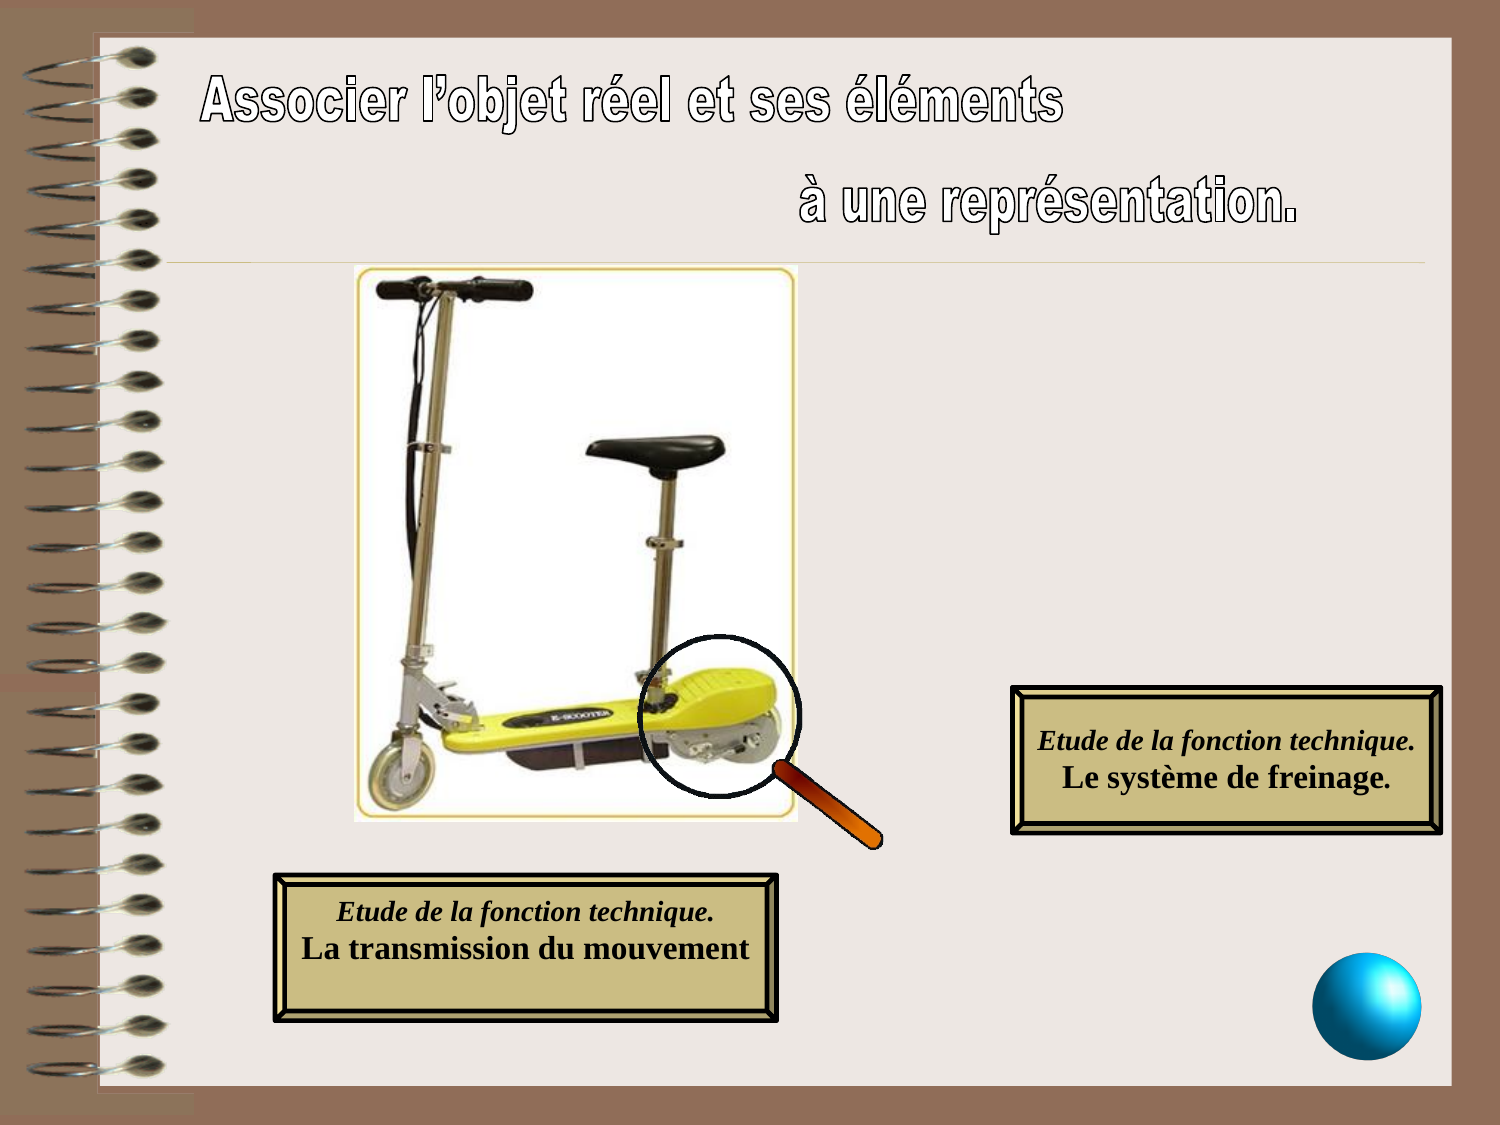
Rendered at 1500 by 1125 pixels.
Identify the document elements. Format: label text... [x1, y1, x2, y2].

text_box [275, 875, 777, 1021]
text_box [960, 187, 987, 223]
text_box [389, 87, 408, 121]
text_box [448, 87, 475, 122]
text_box [1166, 187, 1193, 223]
text_box Etude de la fonction technique. Le système de freinage. [1021, 696, 1432, 824]
text_box [1019, 75, 1036, 122]
text_box [991, 87, 1016, 121]
text_box [1036, 187, 1063, 223]
picture [354, 265, 896, 857]
text_box [919, 87, 958, 121]
text_box [661, 76, 670, 121]
text_box [611, 75, 623, 85]
text_box [316, 87, 343, 122]
text_box [899, 187, 926, 223]
text_box [1018, 187, 1037, 222]
text_box [961, 87, 988, 122]
picture [0, 692, 194, 1115]
text_box [584, 87, 602, 121]
text_box [877, 76, 886, 121]
text_box [872, 187, 896, 222]
text_box [943, 187, 961, 222]
text_box [507, 75, 517, 85]
text_box [990, 187, 1015, 235]
text_box [346, 88, 356, 121]
text_box [1012, 687, 1441, 834]
text_box [899, 75, 910, 85]
text_box [688, 87, 715, 122]
text_box [436, 75, 446, 101]
text_box [260, 87, 285, 122]
text_box [346, 75, 356, 85]
text_box [800, 187, 826, 222]
text_box [520, 87, 547, 122]
text_box [843, 188, 867, 222]
text_box [805, 87, 830, 122]
text_box Etude de la fonction technique. La transmission du mouvement [284, 884, 768, 1012]
text_box [602, 87, 629, 122]
text_box [200, 75, 234, 121]
picture [0, 8, 194, 674]
text_box [287, 87, 314, 122]
text_box [234, 87, 259, 122]
text_box [750, 87, 775, 122]
text_box [1286, 209, 1295, 221]
text_box [549, 75, 566, 122]
text_box [716, 75, 734, 122]
text_box [1228, 187, 1254, 223]
text_box [1045, 174, 1057, 185]
text_box [1194, 175, 1212, 223]
text_box [890, 87, 916, 122]
text_box [805, 174, 817, 185]
text_box [1257, 187, 1281, 222]
text_box [846, 87, 873, 122]
text_box [631, 87, 657, 122]
text_box [359, 87, 386, 122]
text_box [1091, 187, 1117, 223]
text_box [777, 87, 804, 122]
text_box [1215, 188, 1224, 222]
text_box [1215, 175, 1224, 185]
text_box [855, 75, 867, 85]
text_box [424, 76, 432, 121]
text_box [502, 88, 517, 135]
text_box [1064, 187, 1088, 223]
text_box [1147, 175, 1165, 223]
text_box [1038, 87, 1063, 122]
text_box [478, 75, 504, 122]
text_box [1120, 187, 1144, 222]
